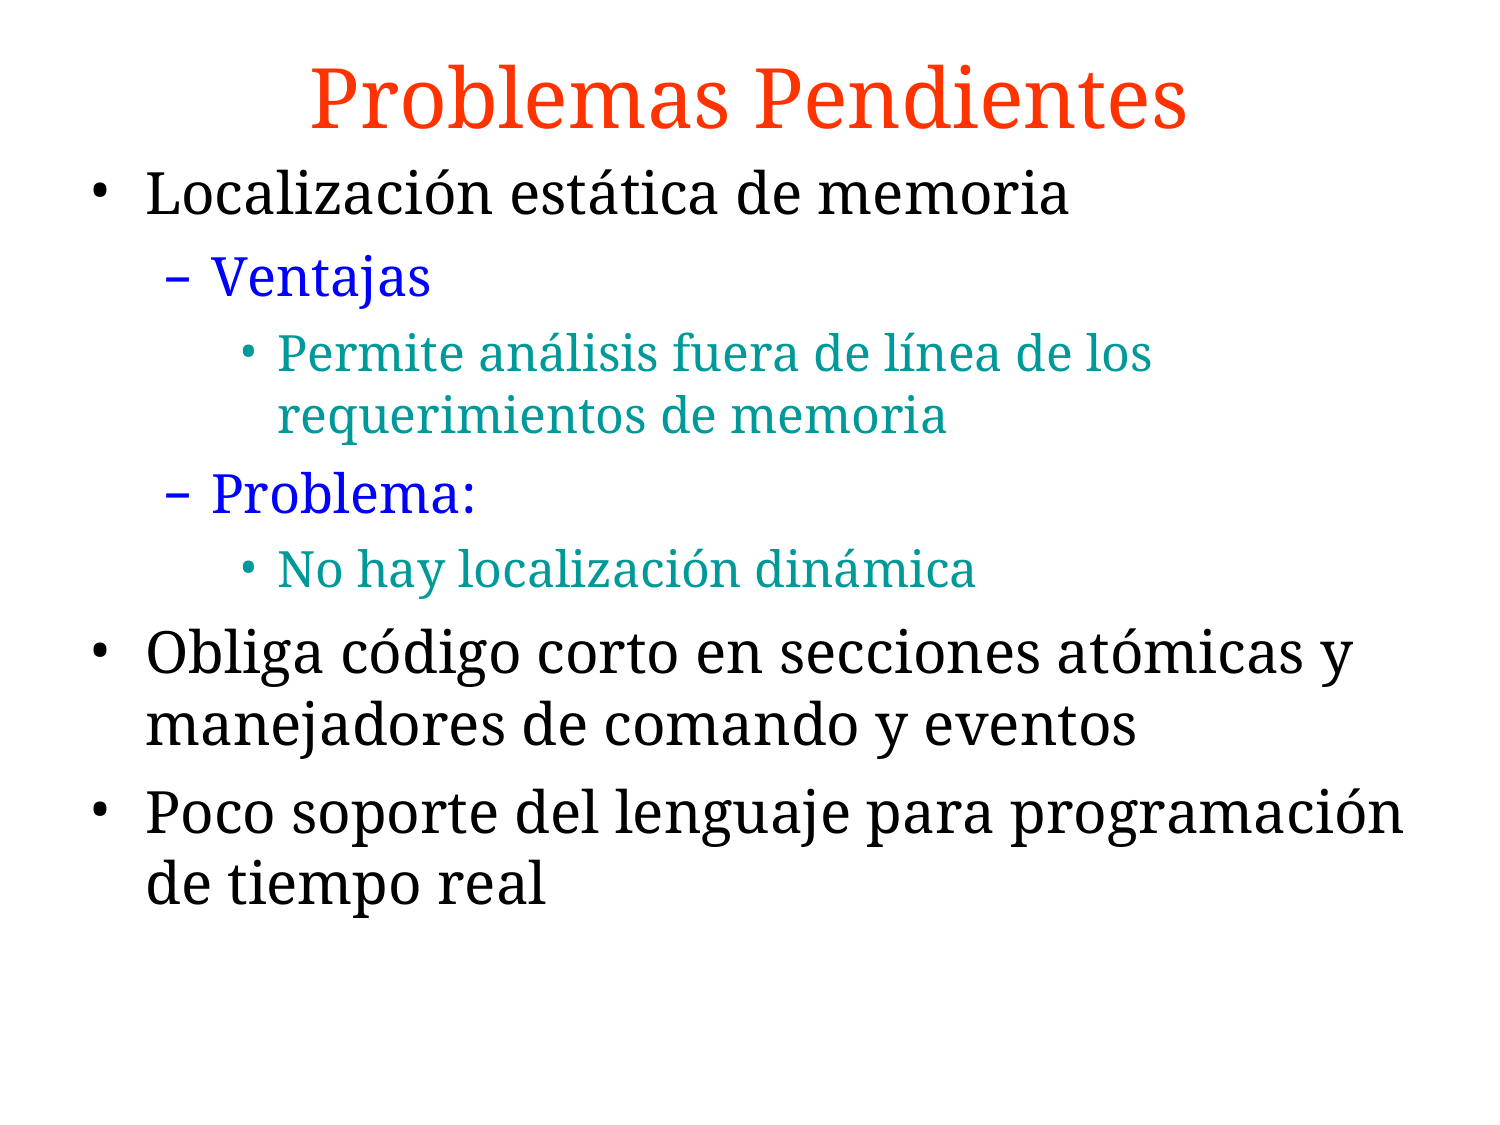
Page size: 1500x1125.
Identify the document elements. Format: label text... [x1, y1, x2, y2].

title Problemas Pendientes [74, 34, 1425, 149]
list Localización estática de memoria Ventajas Permite análisis fuera de línea de los requerimientos de memoria Problema: No hay localización dinámica Obliga código corto en secciones atómicas y manejadores de comando y eventos Poco soporte del lenguaje para programación de tiempo real [74, 149, 1425, 1021]
